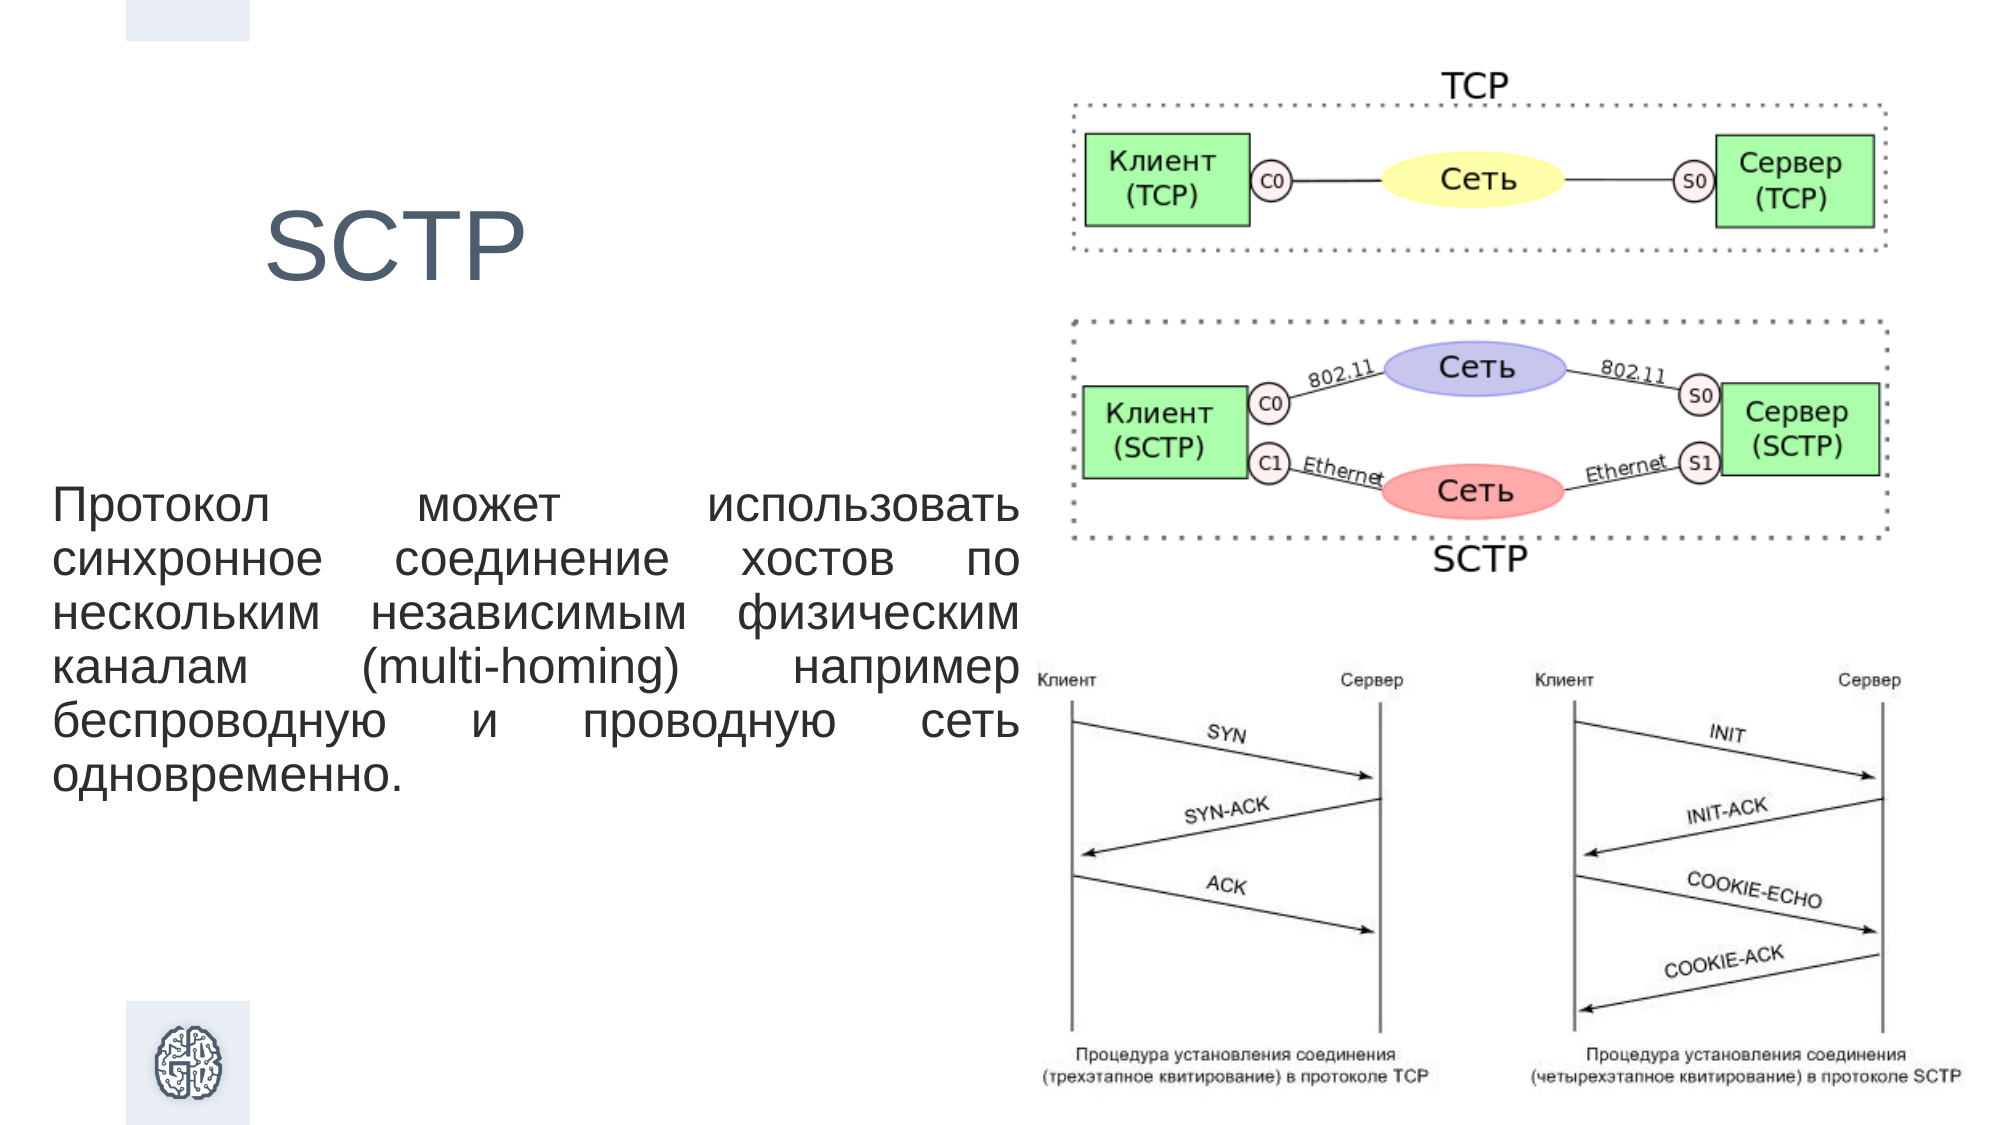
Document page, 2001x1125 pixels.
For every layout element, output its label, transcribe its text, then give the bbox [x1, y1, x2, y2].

picture [144, 1016, 232, 1110]
picture [1035, 27, 1924, 594]
list Протокол может использовать синхронное соединение хостов по нескольким независимым физическим каналам (multi-homing) например беспроводную и проводную сеть одновременно. [36, 376, 1036, 906]
title SCTP [248, 124, 1035, 372]
picture [1035, 635, 1966, 1125]
